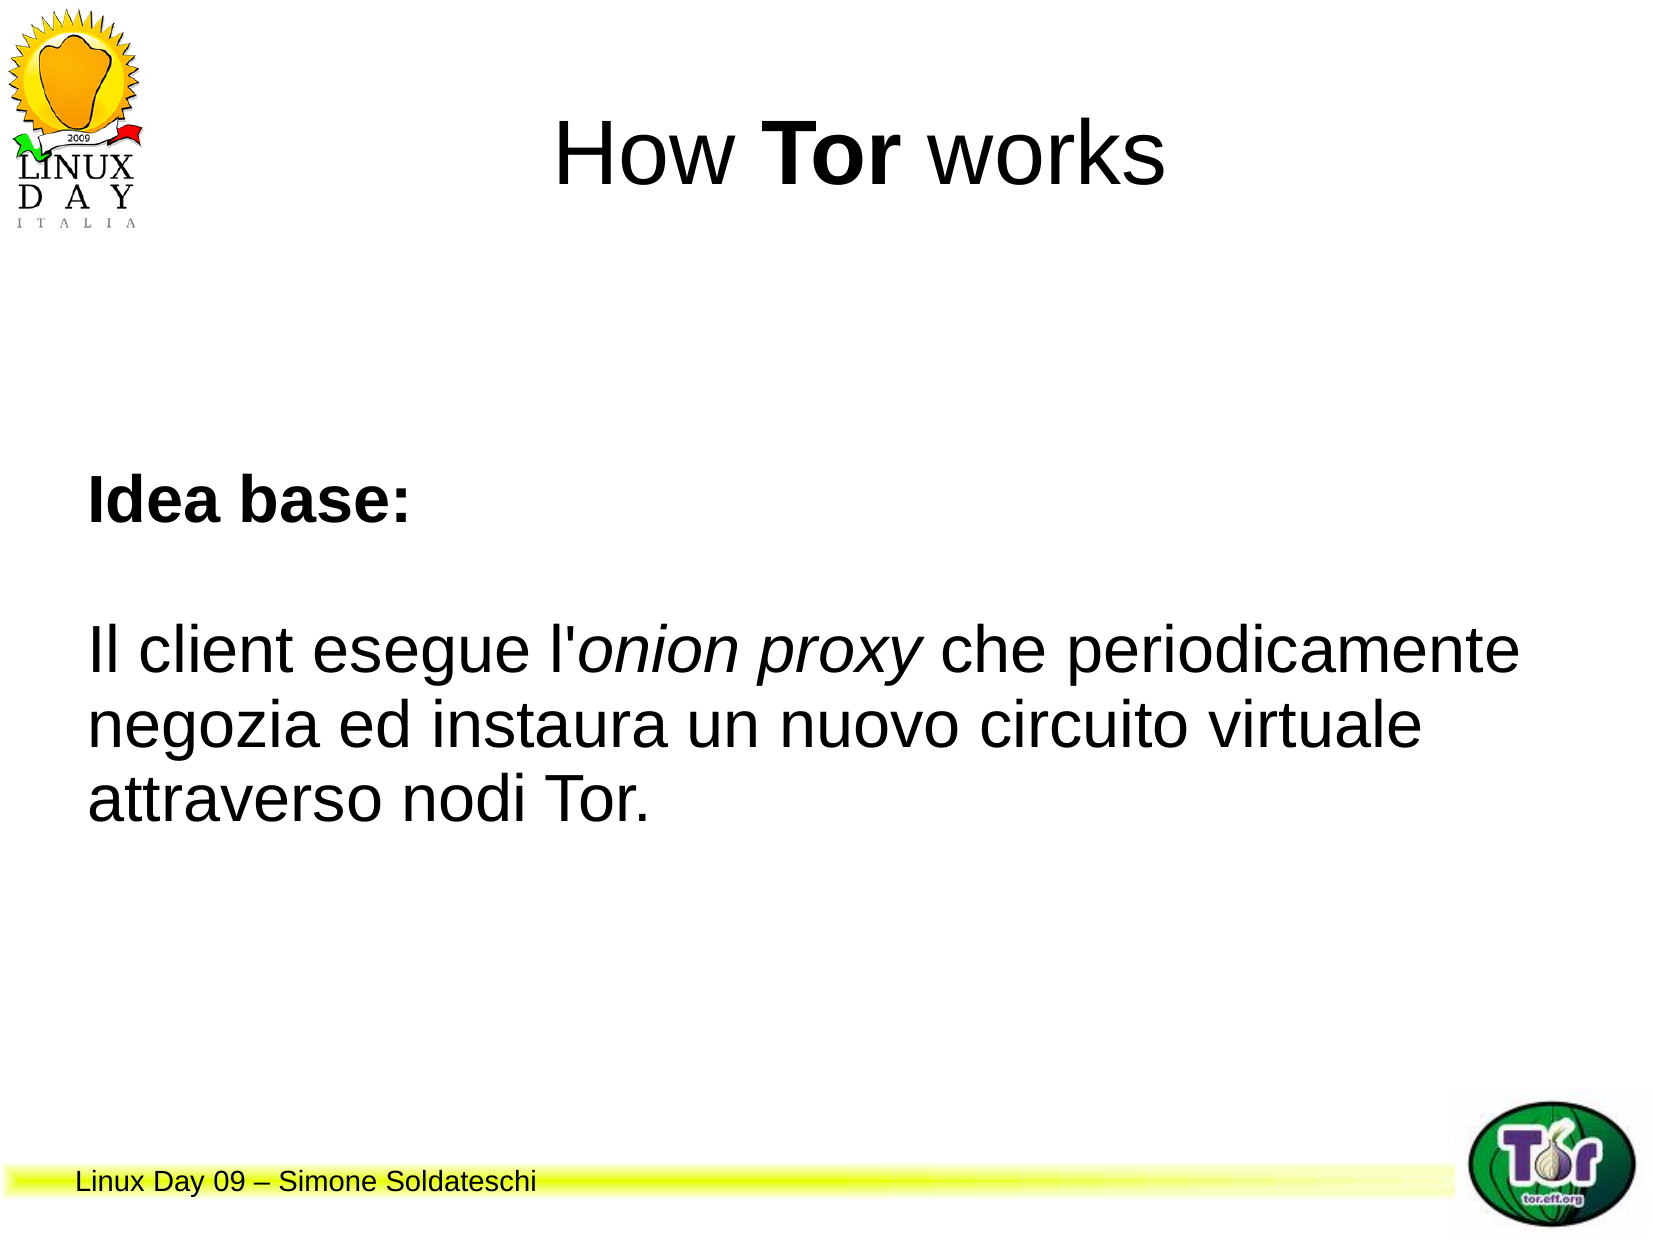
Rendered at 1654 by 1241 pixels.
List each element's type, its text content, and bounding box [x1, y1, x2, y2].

title How Tor works [150, 49, 1571, 257]
picture [0, 0, 151, 235]
subtitle Idea base: Il client esegue l'onion proxy che periodicamente negozia ed instaura un nuovo circuito virtuale attraverso nodi Tor. [87, 323, 1576, 976]
picture [1455, 1088, 1650, 1241]
